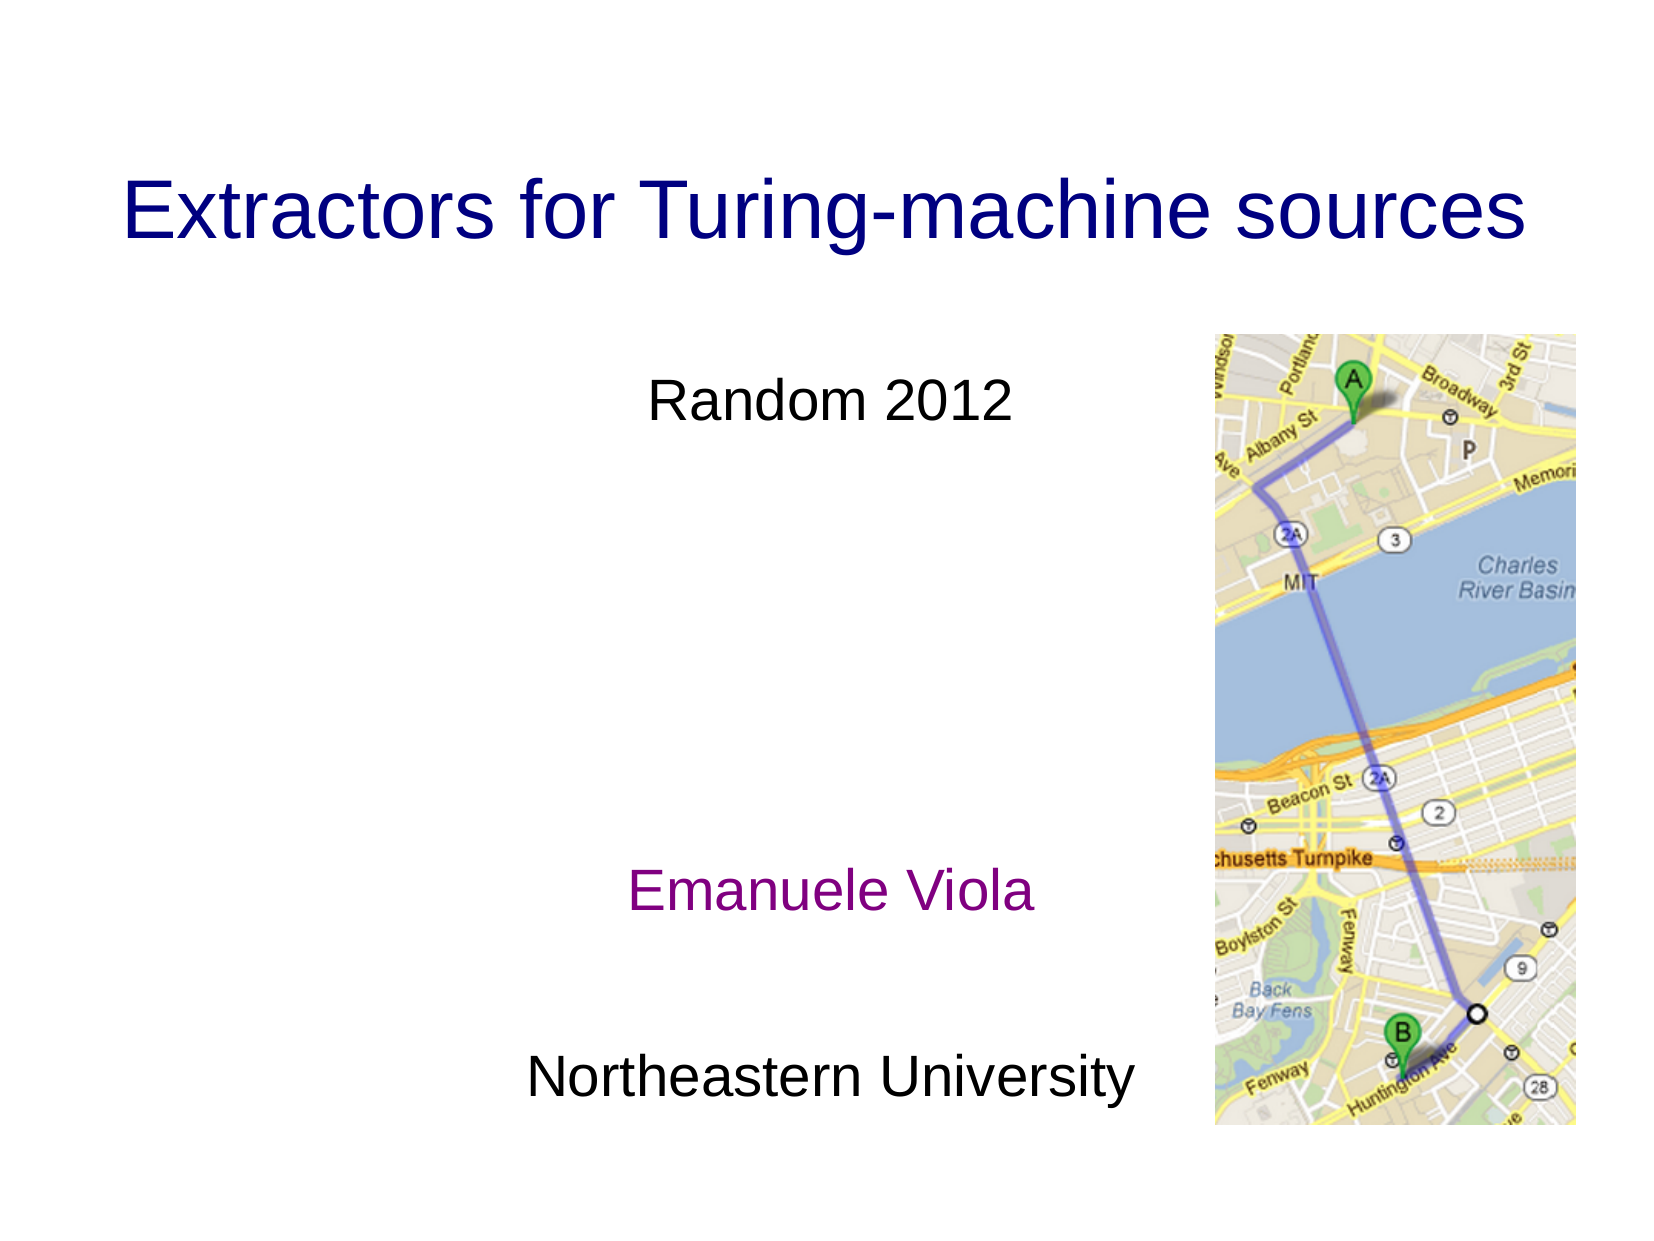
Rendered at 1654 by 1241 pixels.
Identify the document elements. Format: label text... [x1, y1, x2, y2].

picture [1215, 334, 1576, 1126]
title Extractors for Turing-machine sources [37, 60, 1613, 360]
subtitle Random 2012 Emanuele Viola Northeastern University [37, 360, 1626, 1201]
